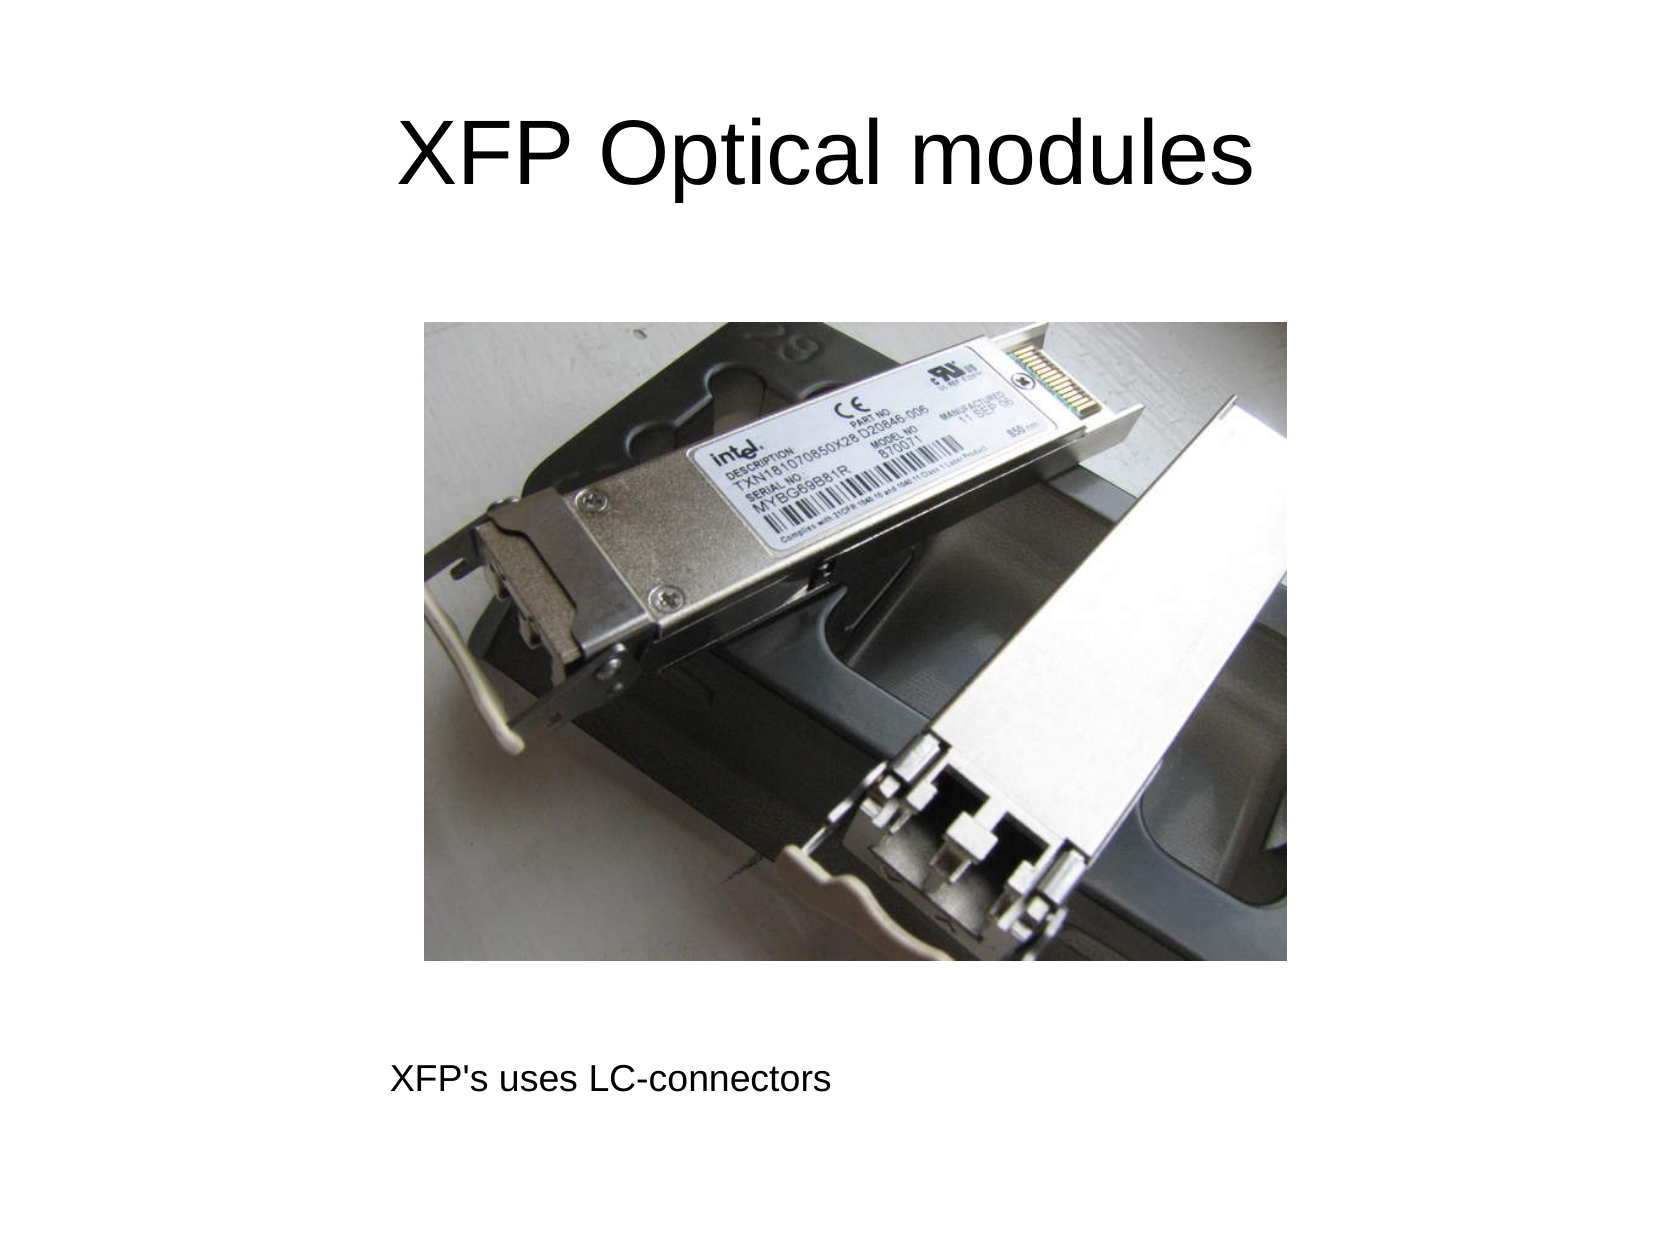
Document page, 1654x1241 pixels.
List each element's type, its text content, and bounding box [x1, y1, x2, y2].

text_box XFP's uses LC-connectors [375, 1050, 846, 1112]
title XFP Optical modules [82, 49, 1571, 257]
picture [424, 322, 1287, 961]
